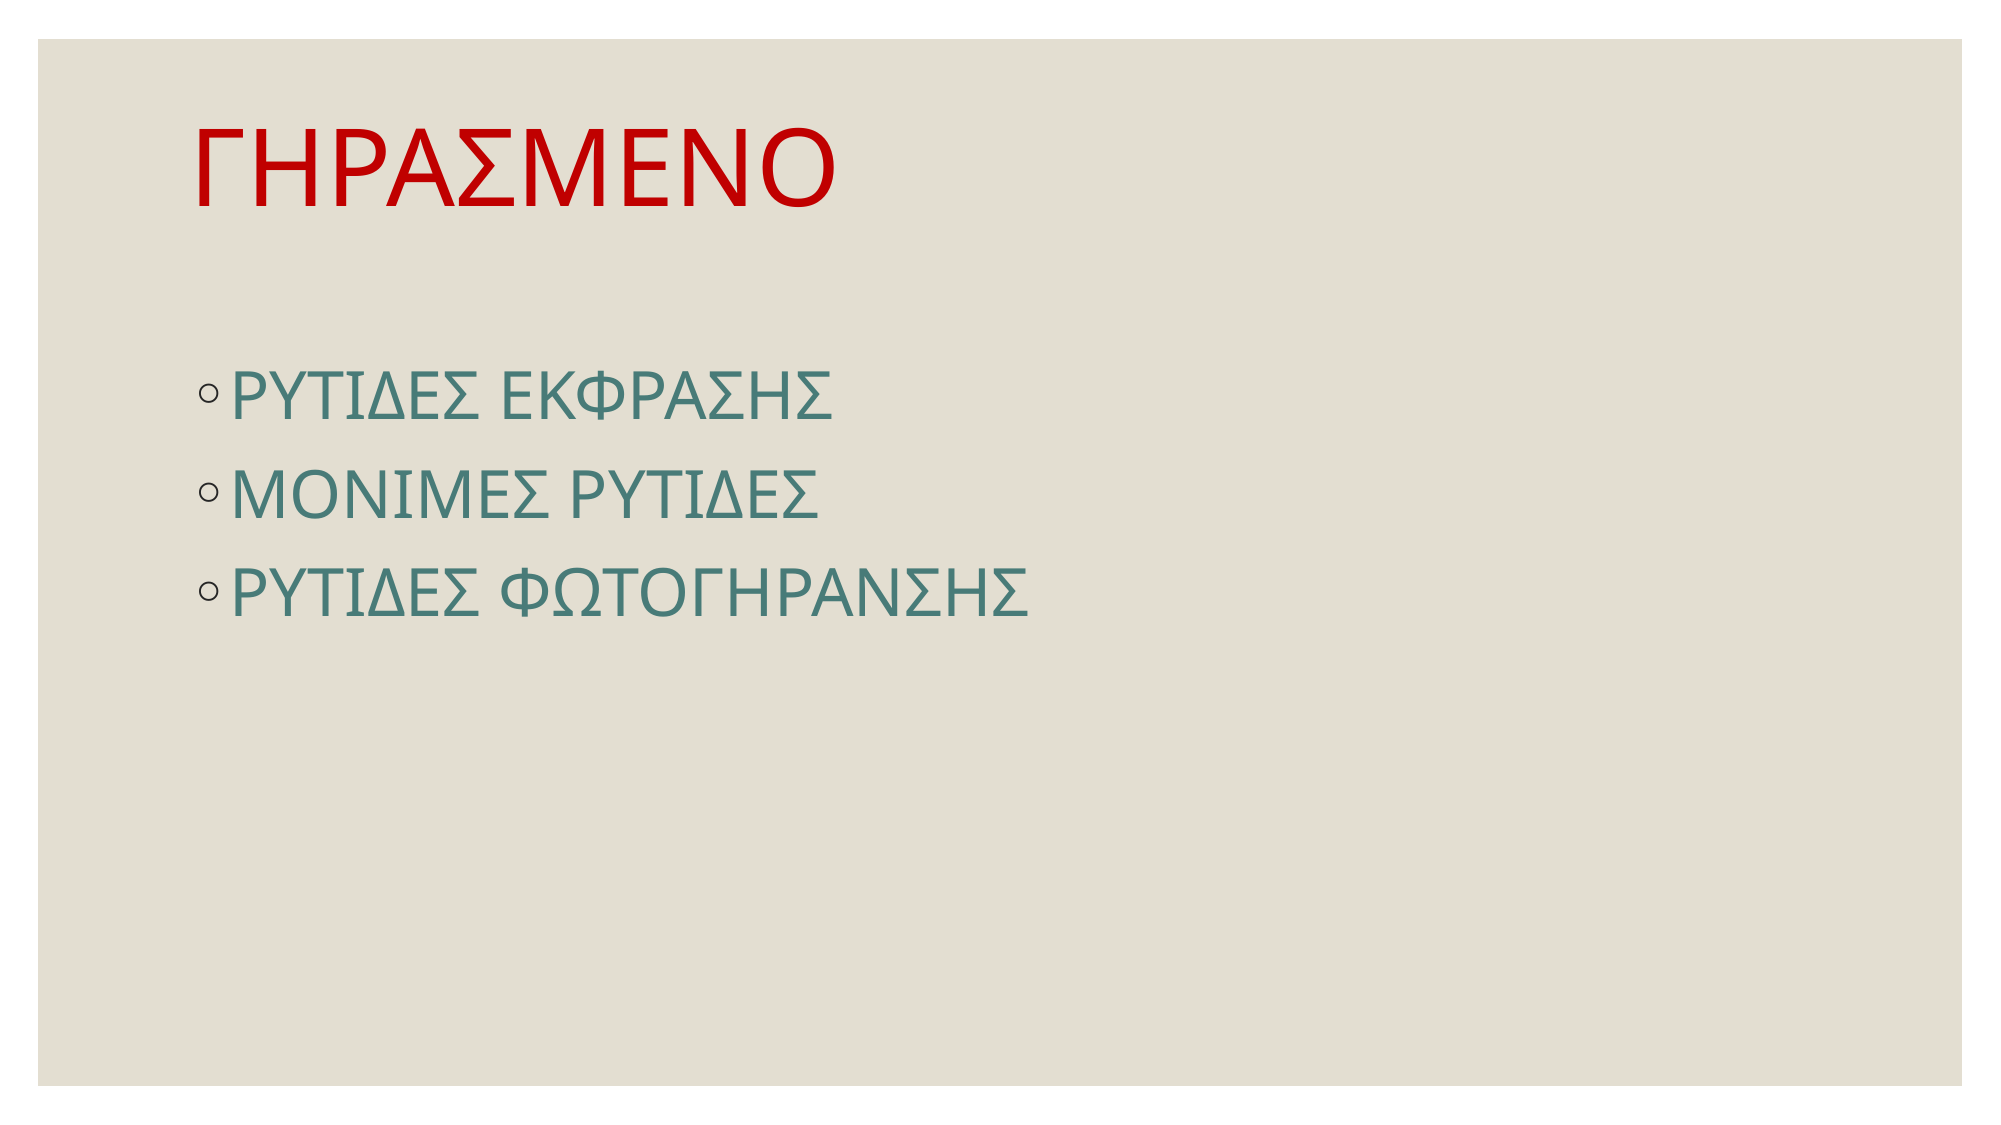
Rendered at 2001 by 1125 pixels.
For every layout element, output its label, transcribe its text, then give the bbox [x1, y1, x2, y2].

title ΓΗΡΑΣΜΕΝΟ [174, 105, 1825, 331]
list ΡΥΤΙΔΕΣ ΕΚΦΡΑΣΗΣ ΜΟΝΙΜΕΣ ΡΥΤΙΔΕΣ ΡΥΤΙΔΕΣ ΦΩΤΟΓΗΡΑΝΣΗΣ [174, 345, 1825, 991]
